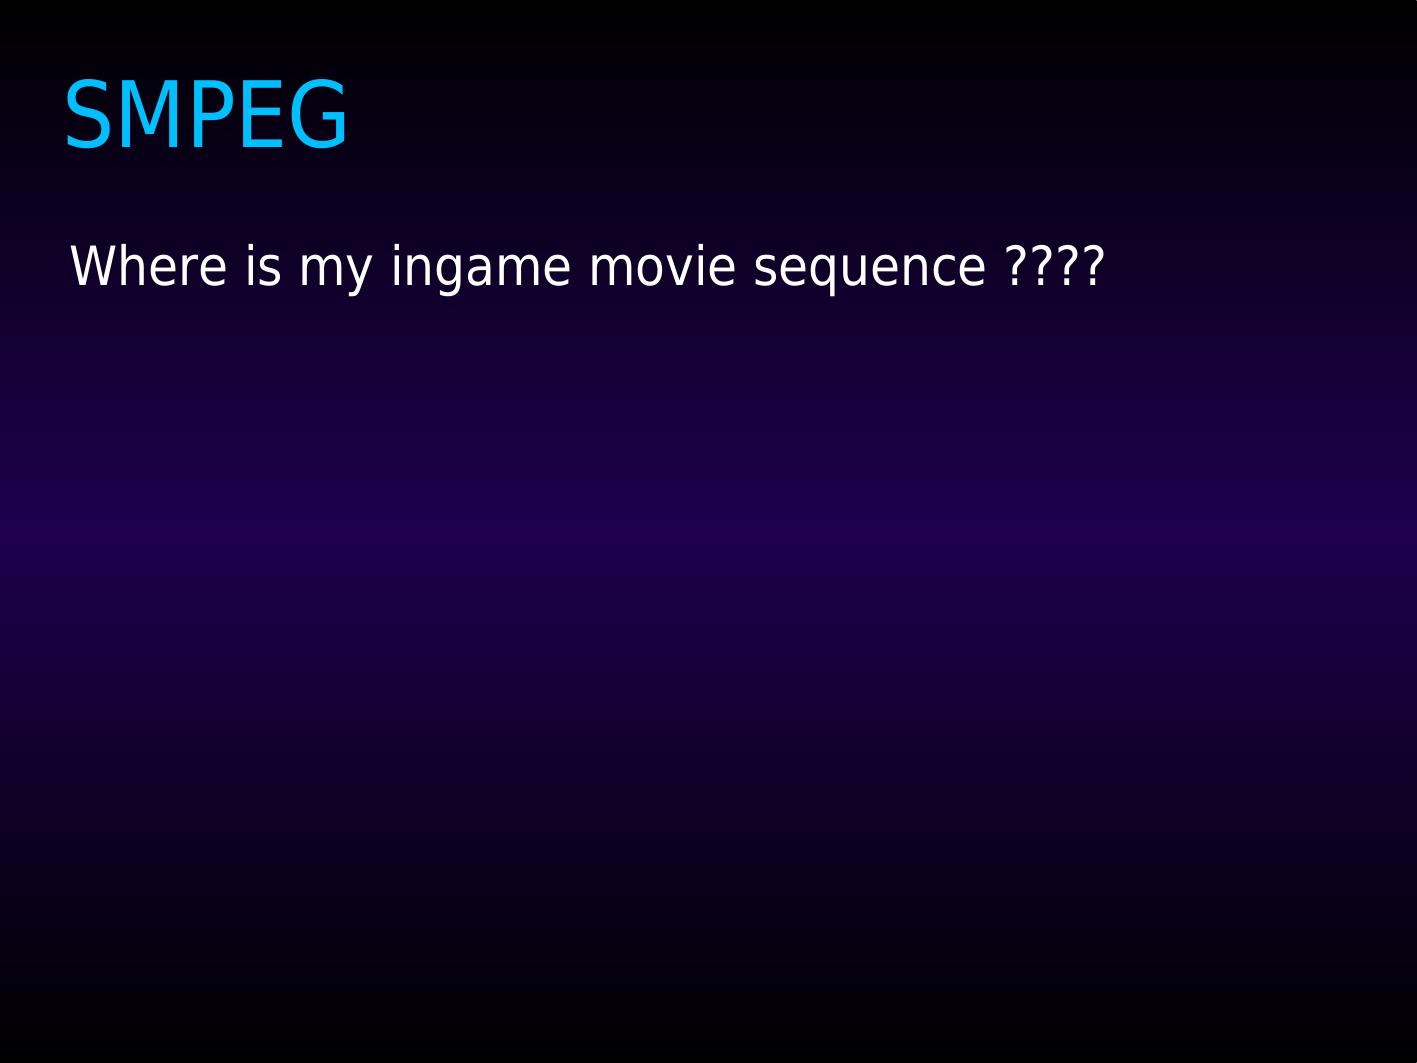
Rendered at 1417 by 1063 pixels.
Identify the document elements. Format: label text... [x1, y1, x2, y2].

text_box SMPEG [62, 62, 1334, 170]
text_box Where is my ingame movie sequence ???? [69, 234, 1341, 321]
